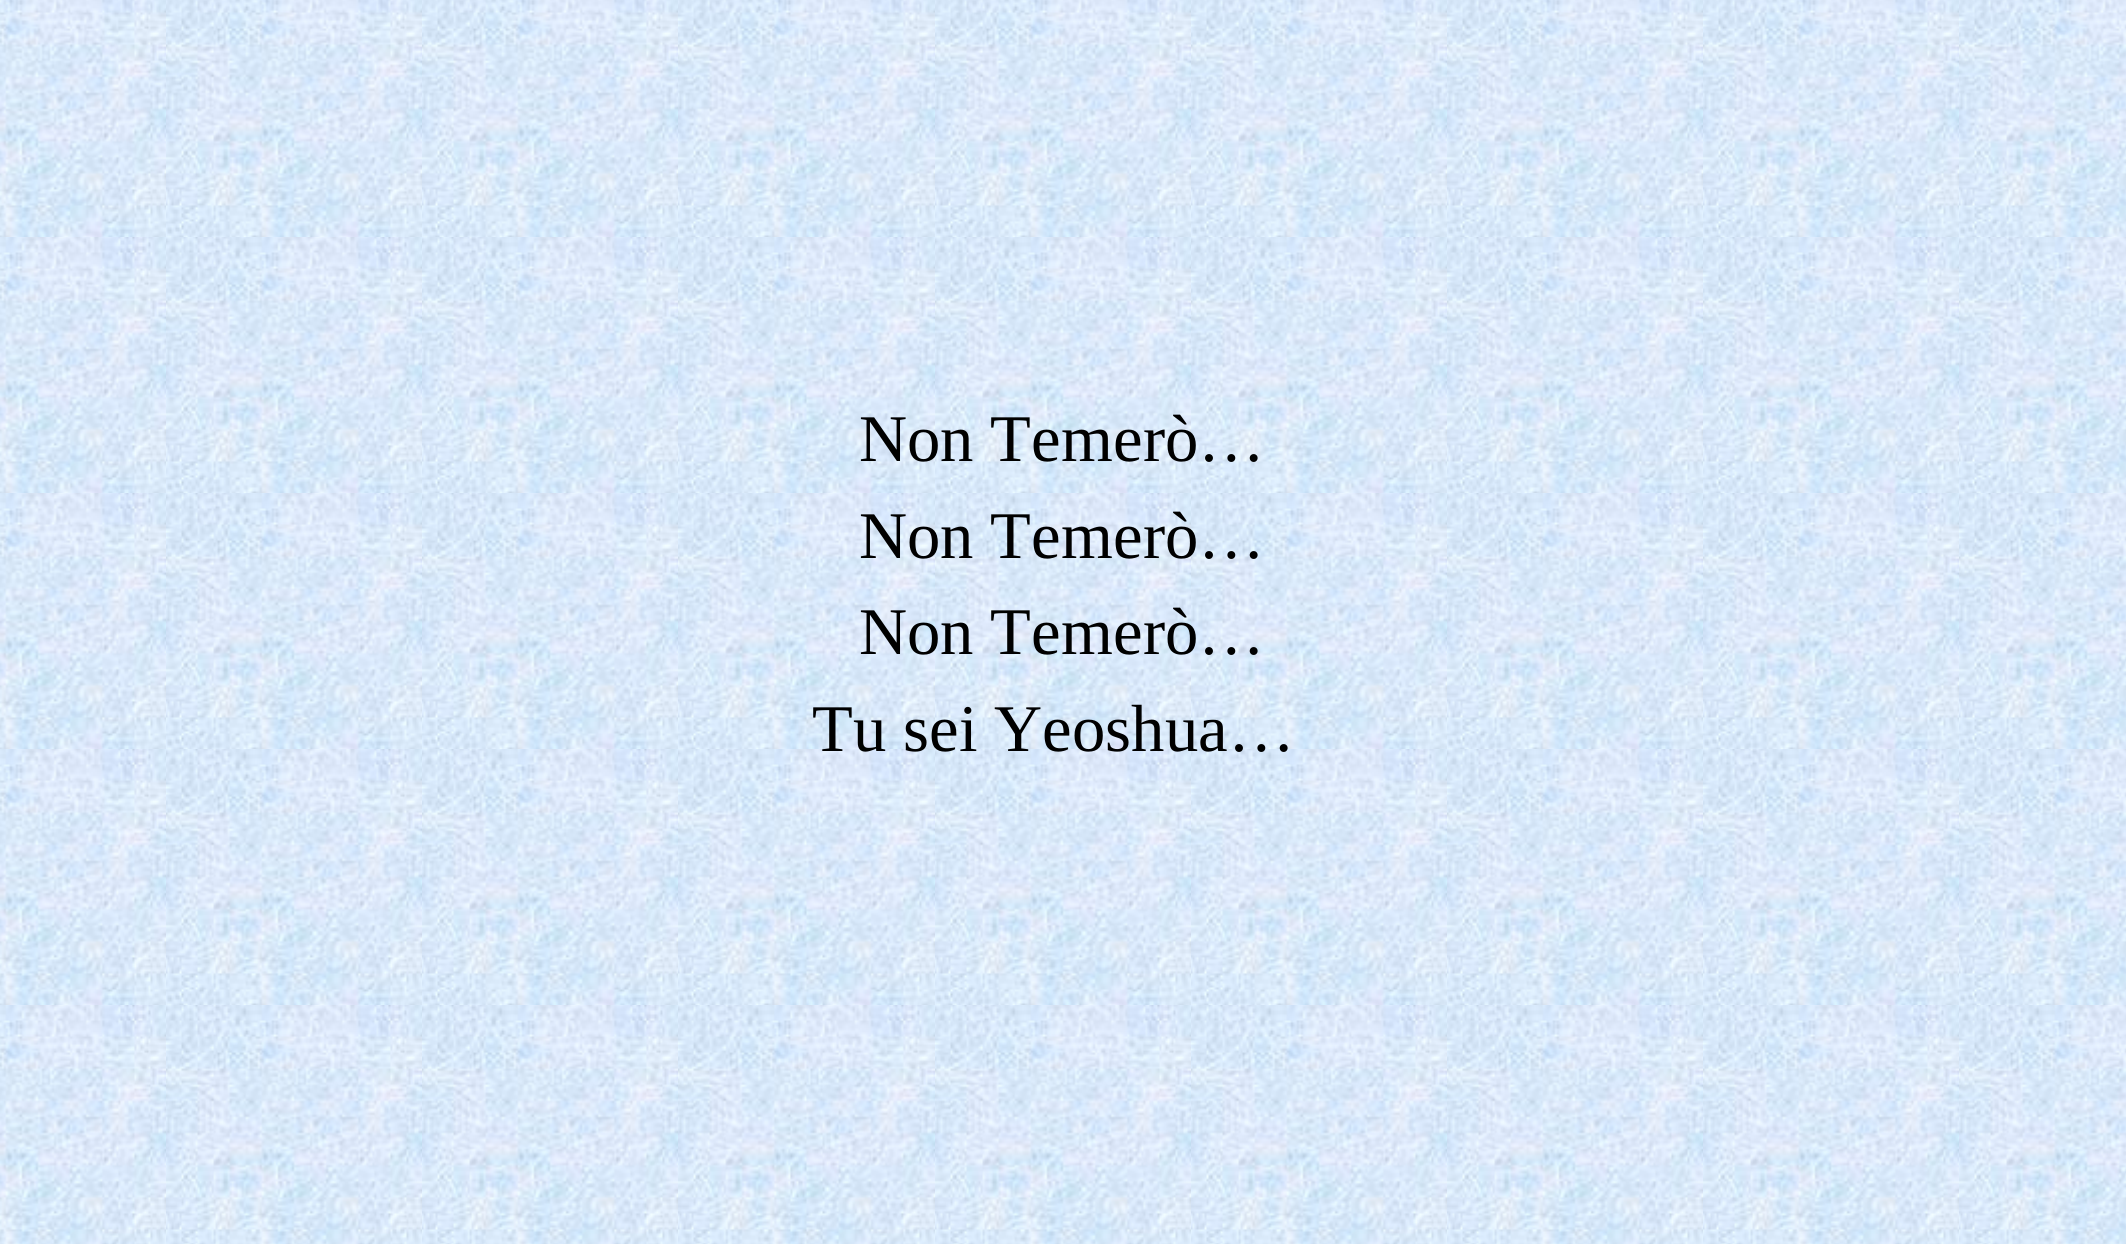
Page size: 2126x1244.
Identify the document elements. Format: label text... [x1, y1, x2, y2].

subtitle Non Temerò… Non Temerò… Non Temerò… Tu sei Yeoshua… [106, 49, 2020, 1110]
picture [0, 0, 2126, 1244]
